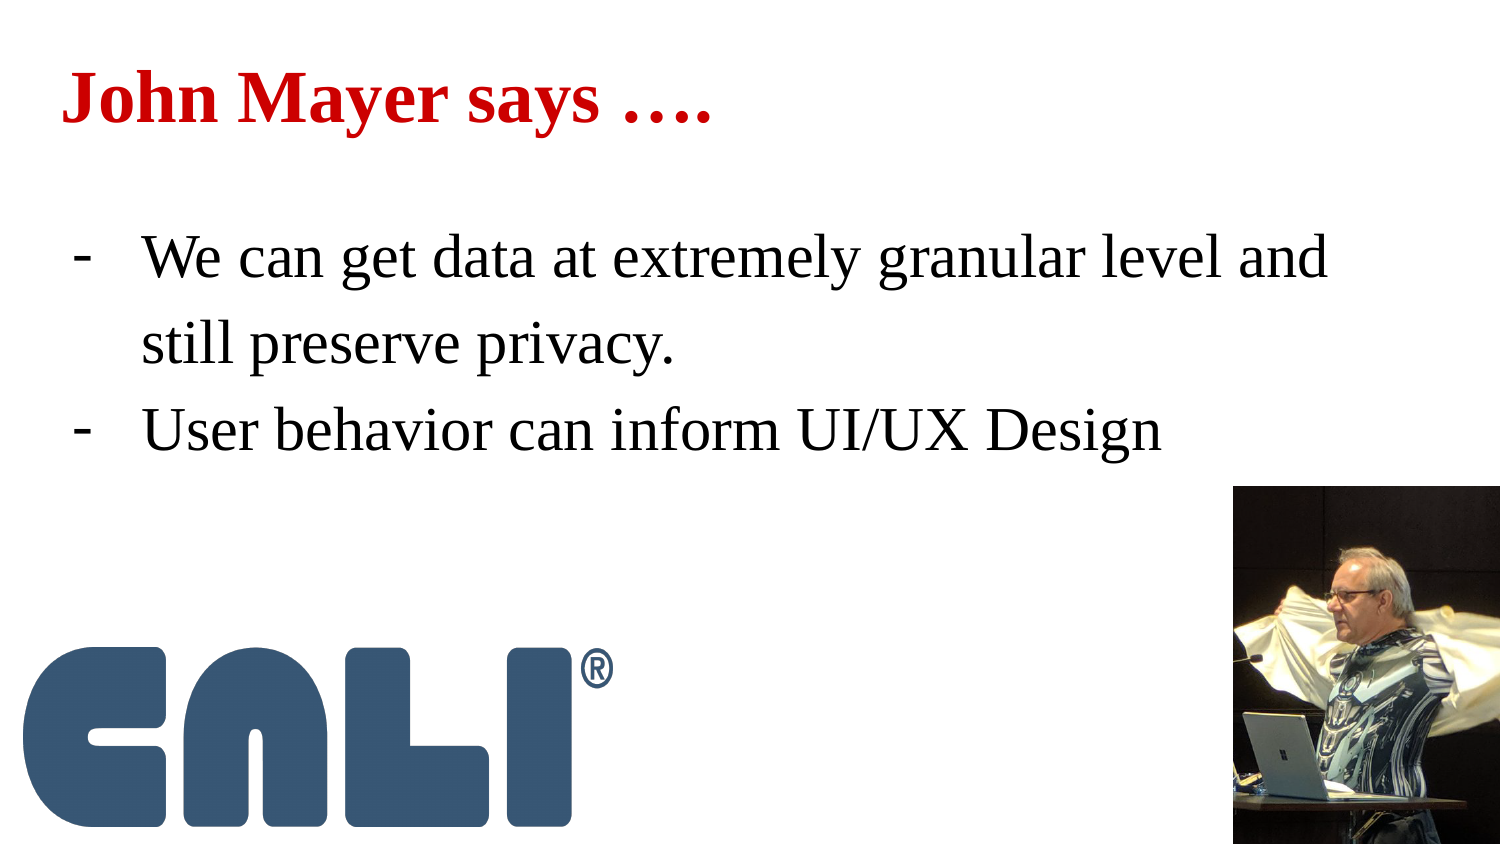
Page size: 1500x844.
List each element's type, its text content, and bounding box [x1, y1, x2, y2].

list We can get data at extremely granular level and still preserve privacy. User behavior can inform UI/UX Design [51, 189, 1449, 750]
picture [23, 647, 613, 827]
title John Mayer says …. [45, 32, 1444, 127]
picture [1233, 486, 1500, 844]
